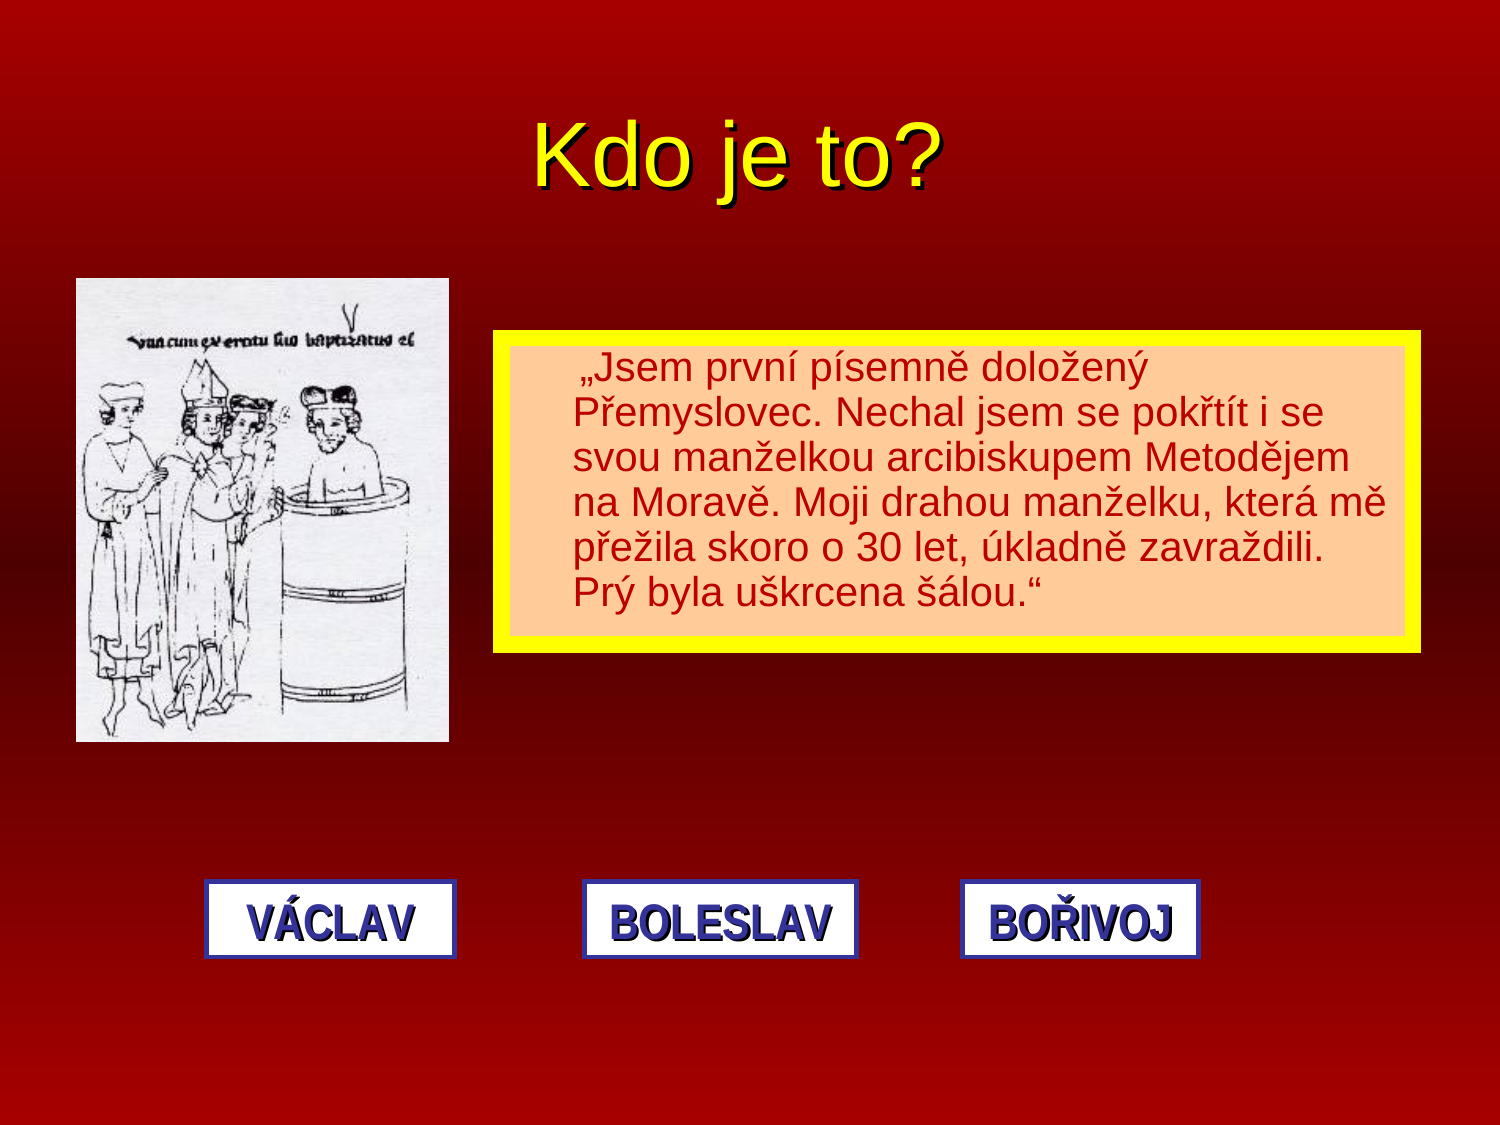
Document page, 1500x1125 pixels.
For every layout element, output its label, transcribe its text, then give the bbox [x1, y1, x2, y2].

text_box BOLESLAV [584, 881, 857, 957]
text_box BOŘIVOJ [962, 881, 1199, 957]
title Kdo je to? [75, 55, 1426, 244]
picture [76, 278, 449, 742]
list „Jsem první písemně doložený Přemyslovec. Nechal jsem se pokřtít i se svou manželkou arcibiskupem Metodějem na Moravě. Moji drahou manželku, která mě přežila skoro o 30 let, úkladně zavraždili. Prý byla uškrcena šálou.“ [501, 338, 1413, 645]
text_box VÁCLAV [206, 881, 455, 957]
